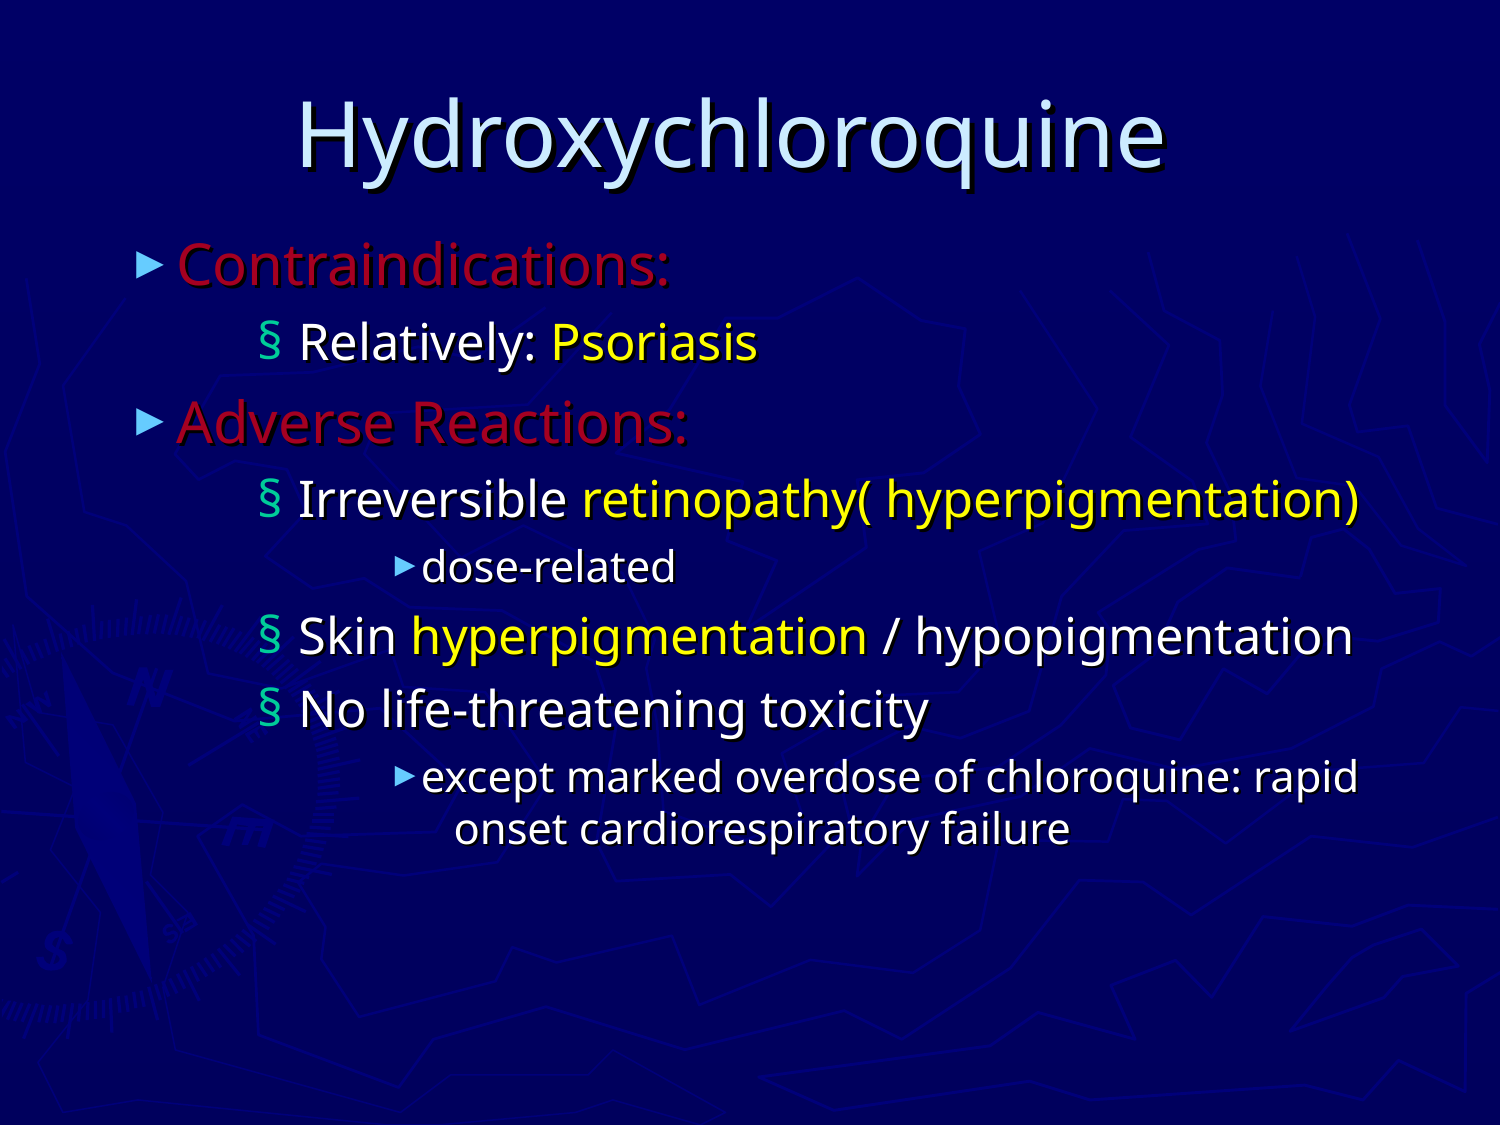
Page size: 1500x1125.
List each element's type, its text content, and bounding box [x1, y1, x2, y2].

list Contraindications: Relatively: Psoriasis Adverse Reactions: Irreversible retinopathy( hyperpigmentation) dose-related Skin hyperpigmentation / hypopigmentation No life-threatening toxicity except marked overdose of chloroquine: rapid onset cardiorespiratory failure [112, 220, 1388, 958]
title Hydroxychloroquine [75, 37, 1388, 225]
